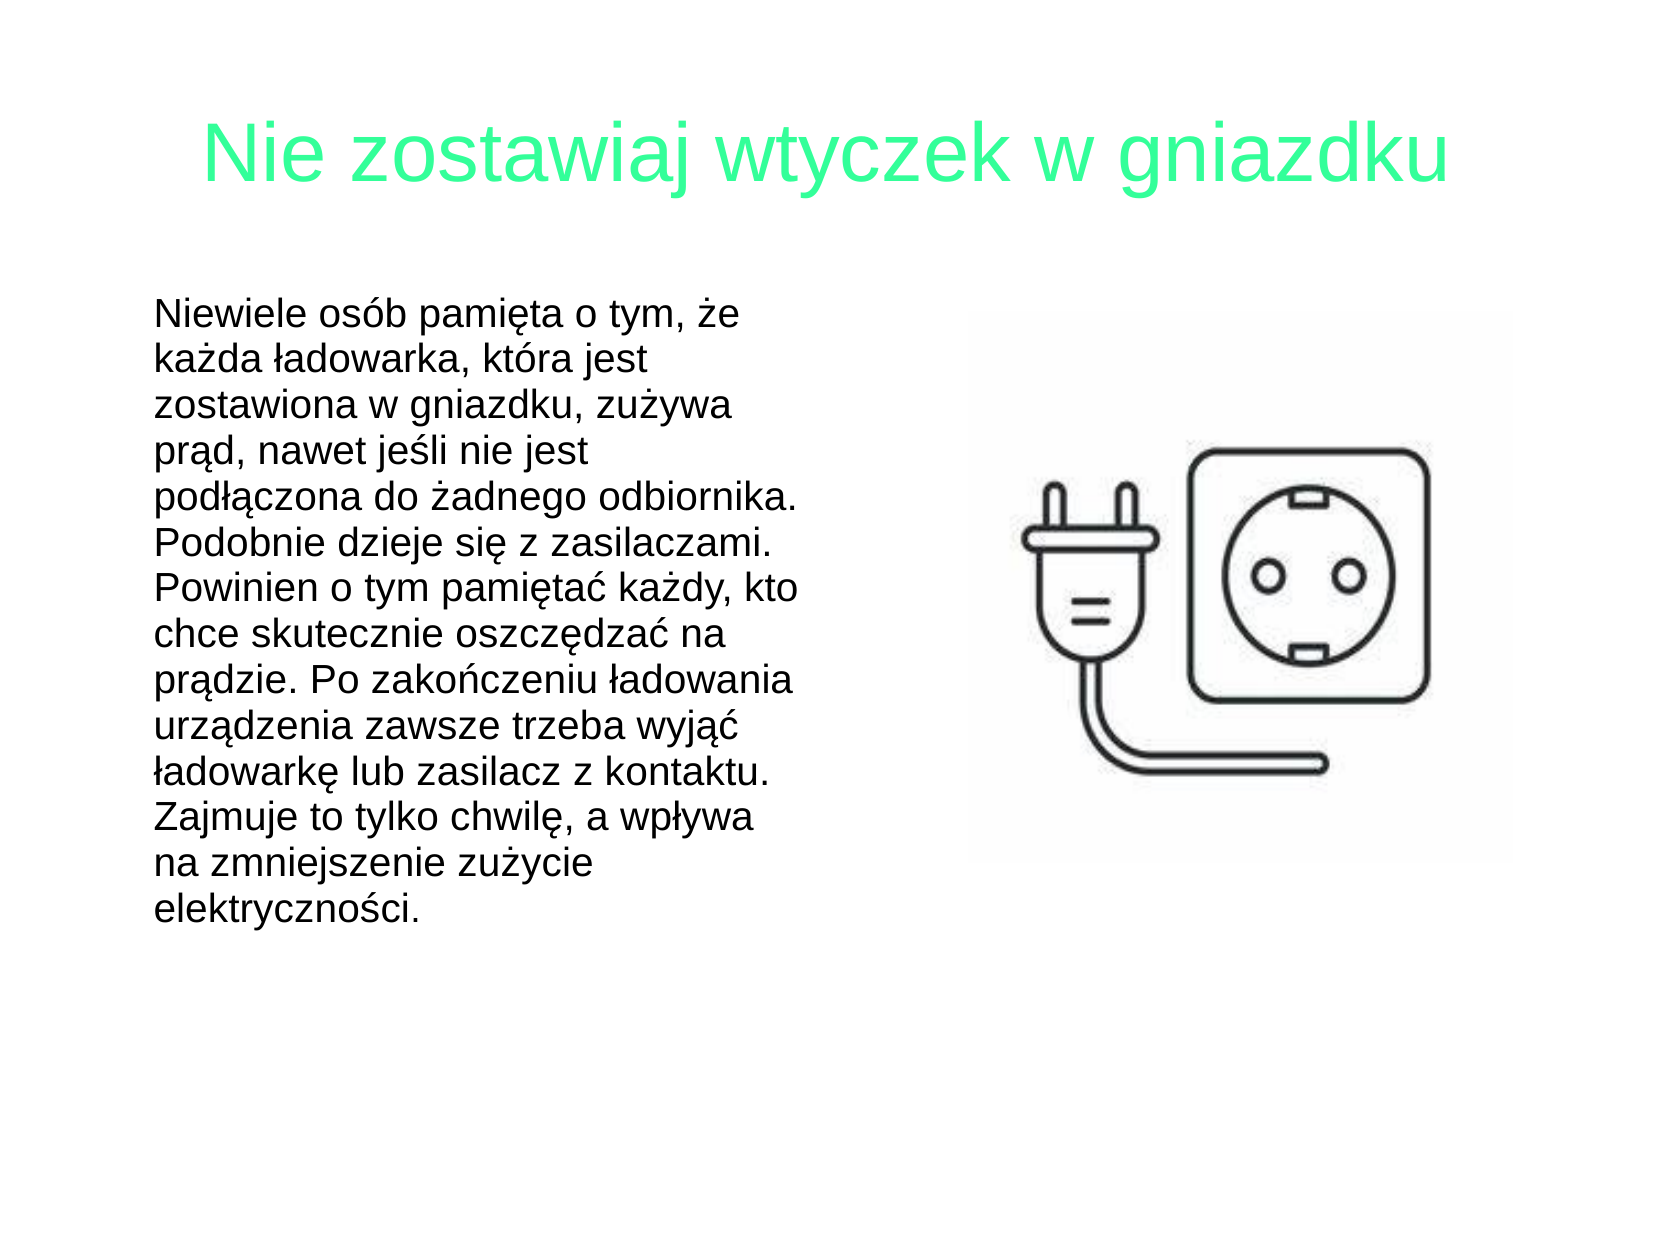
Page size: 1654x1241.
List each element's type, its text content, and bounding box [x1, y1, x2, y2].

list Niewiele osób pamięta o tym, że każda ładowarka, która jest zostawiona w gniazdku, zużywa prąd, nawet jeśli nie jest podłączona do żadnego odbiornika. Podobnie dzieje się z zasilaczami. Powinien o tym pamiętać każdy, kto chce skutecznie oszczędzać na prądzie. Po zakończeniu ładowania urządzenia zawsze trzeba wyjąć ładowarkę lub zasilacz z kontaktu. Zajmuje to tylko chwilę, a wpływa na zmniejszenie zużycie elektryczności. [82, 290, 809, 1109]
picture [968, 311, 1513, 863]
title Nie zostawiaj wtyczek w gniazdku [82, 49, 1571, 257]
